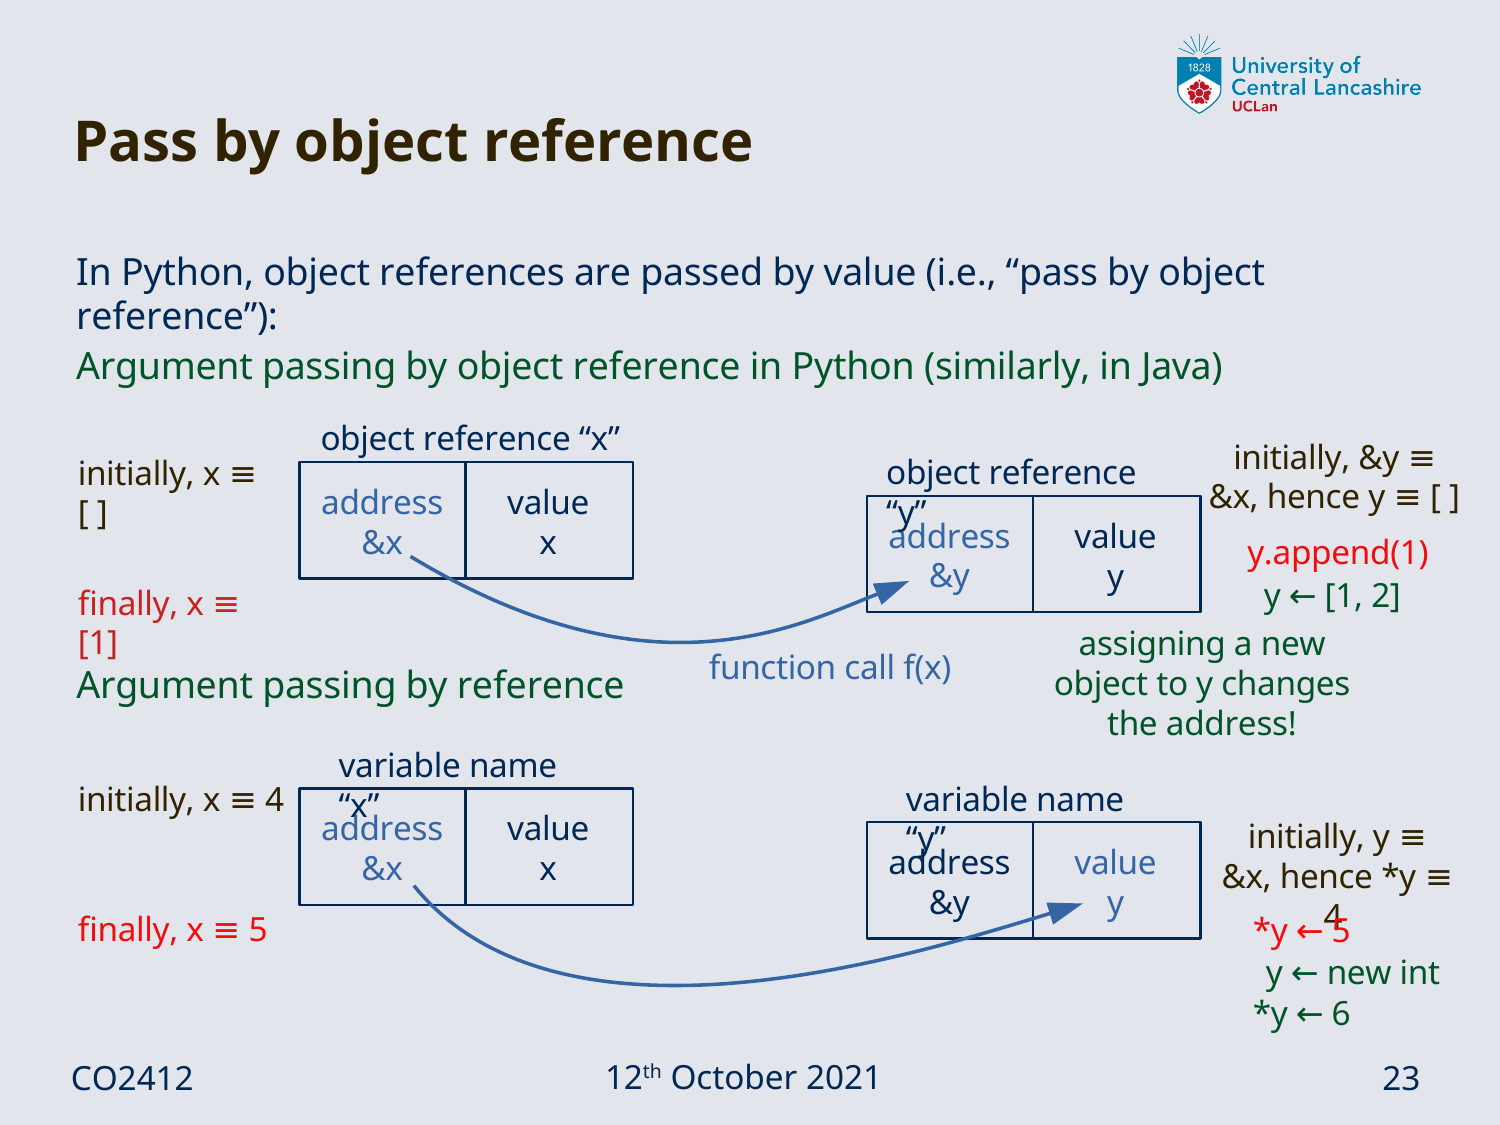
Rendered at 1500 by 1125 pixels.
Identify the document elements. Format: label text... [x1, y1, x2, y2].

text_box Argument passing by object reference in Python (similarly, in Java) [59, 334, 1348, 395]
text_box function call f(x) [682, 638, 979, 694]
text_box *y ← 5 [1224, 902, 1389, 958]
title Pass by object reference [58, 93, 1475, 186]
text_box y ← new int [1247, 943, 1459, 999]
text_box address &y [872, 833, 1027, 929]
text_box value y [1050, 833, 1181, 929]
text_box address &y [872, 507, 1027, 603]
text_box value x [483, 800, 613, 895]
text_box variable name “x” [323, 736, 614, 792]
text_box y.append(1) [1215, 524, 1461, 580]
text_box initially, &y ≡ &x, hence y ≡ [ ] [1190, 428, 1479, 524]
text_box initially, y ≡ &x, hence *y ≡ 4 [1206, 807, 1468, 903]
text_box address &x [304, 473, 460, 569]
text_box address &x [304, 799, 460, 895]
picture [1177, 34, 1421, 93]
text_box variable name “y” [891, 770, 1182, 826]
text_box object reference “x” [305, 410, 640, 465]
text_box In Python, object references are passed by value (i.e., “pass by object reference”): [59, 240, 1462, 300]
text_box object reference “y” [871, 443, 1190, 499]
text_box Argument passing by reference [59, 653, 1026, 714]
text_box assigning a new object to y changes the address! [1026, 615, 1378, 750]
text_box *y ← 6 [1224, 985, 1389, 1040]
text_box initially, x ≡ 4 [63, 770, 302, 826]
text_box value y [1050, 507, 1181, 603]
text_box value x [483, 473, 613, 569]
text_box initially, x ≡ [ ] [63, 444, 302, 500]
text_box finally, x ≡ 5 [63, 900, 302, 956]
text_box y ← [1, 2] [1227, 567, 1438, 622]
text_box finally, x ≡ [1] [63, 574, 302, 629]
